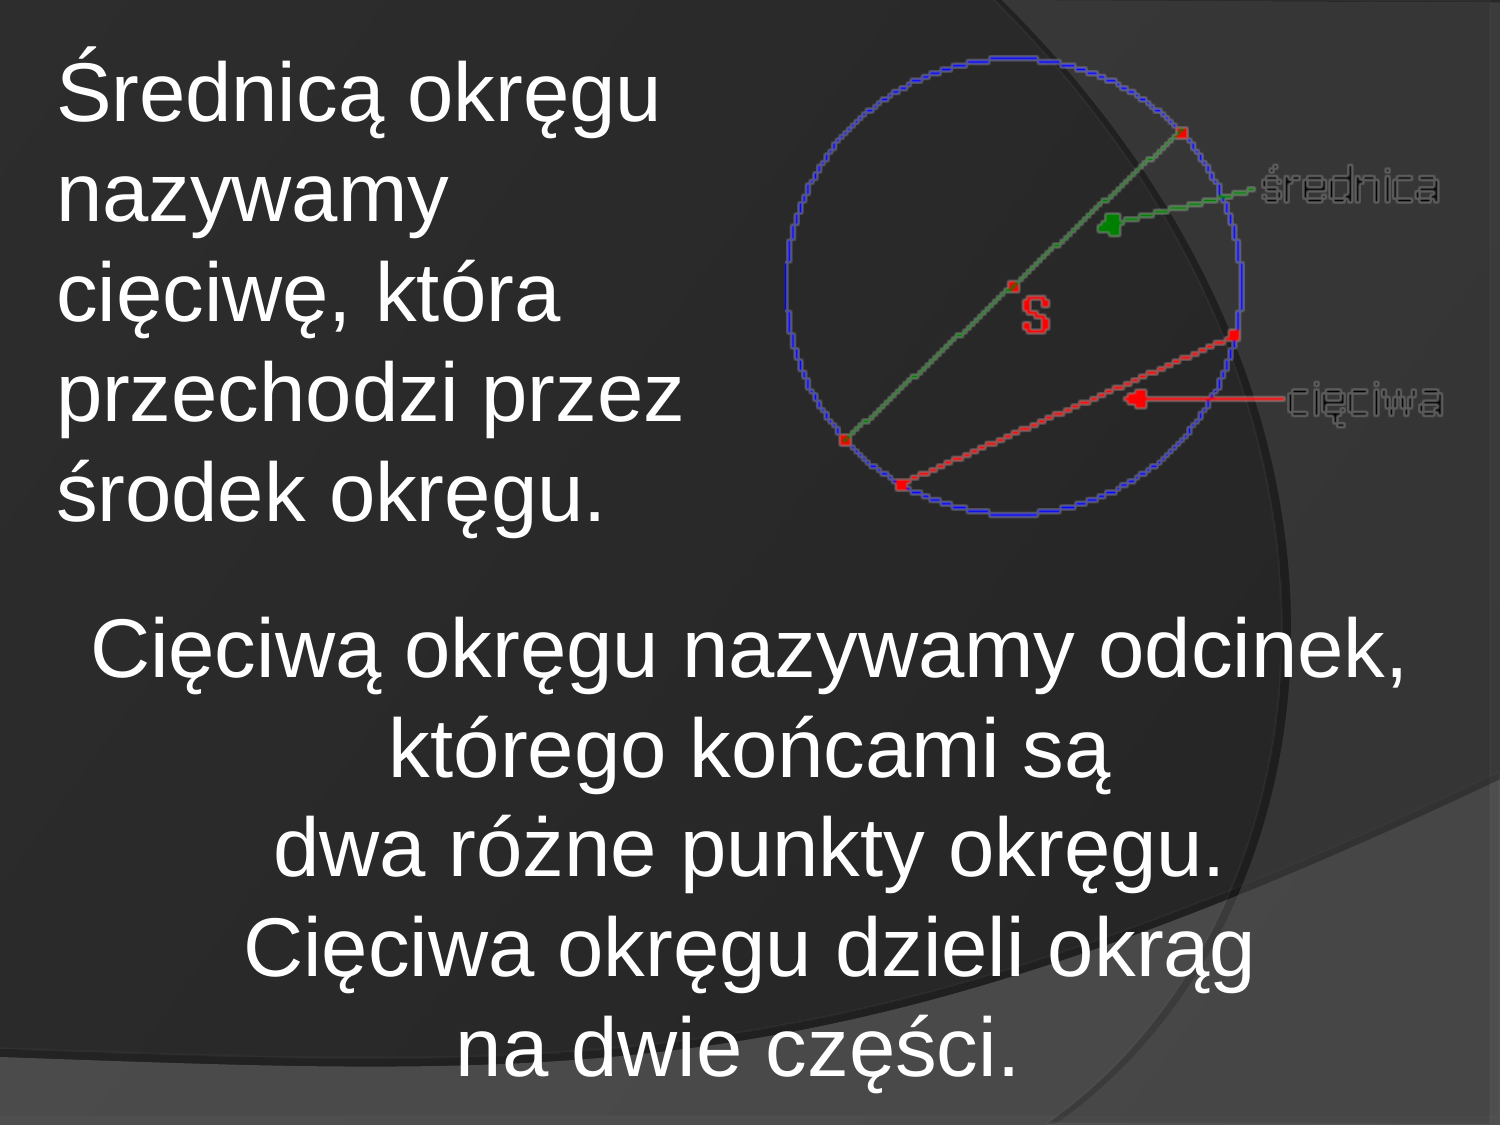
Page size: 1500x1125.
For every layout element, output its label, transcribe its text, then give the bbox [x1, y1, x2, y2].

text_box Średnicą okręgu nazywamy cięciwę, która przechodzi przez środek okręgu. [41, 31, 738, 546]
picture [785, 54, 1447, 522]
text_box Cięciwą okręgu nazywamy odcinek, którego końcami są dwa różne punkty okręgu. Cięciwa okręgu dzieli okrąg na dwie części. [0, 586, 1500, 1101]
